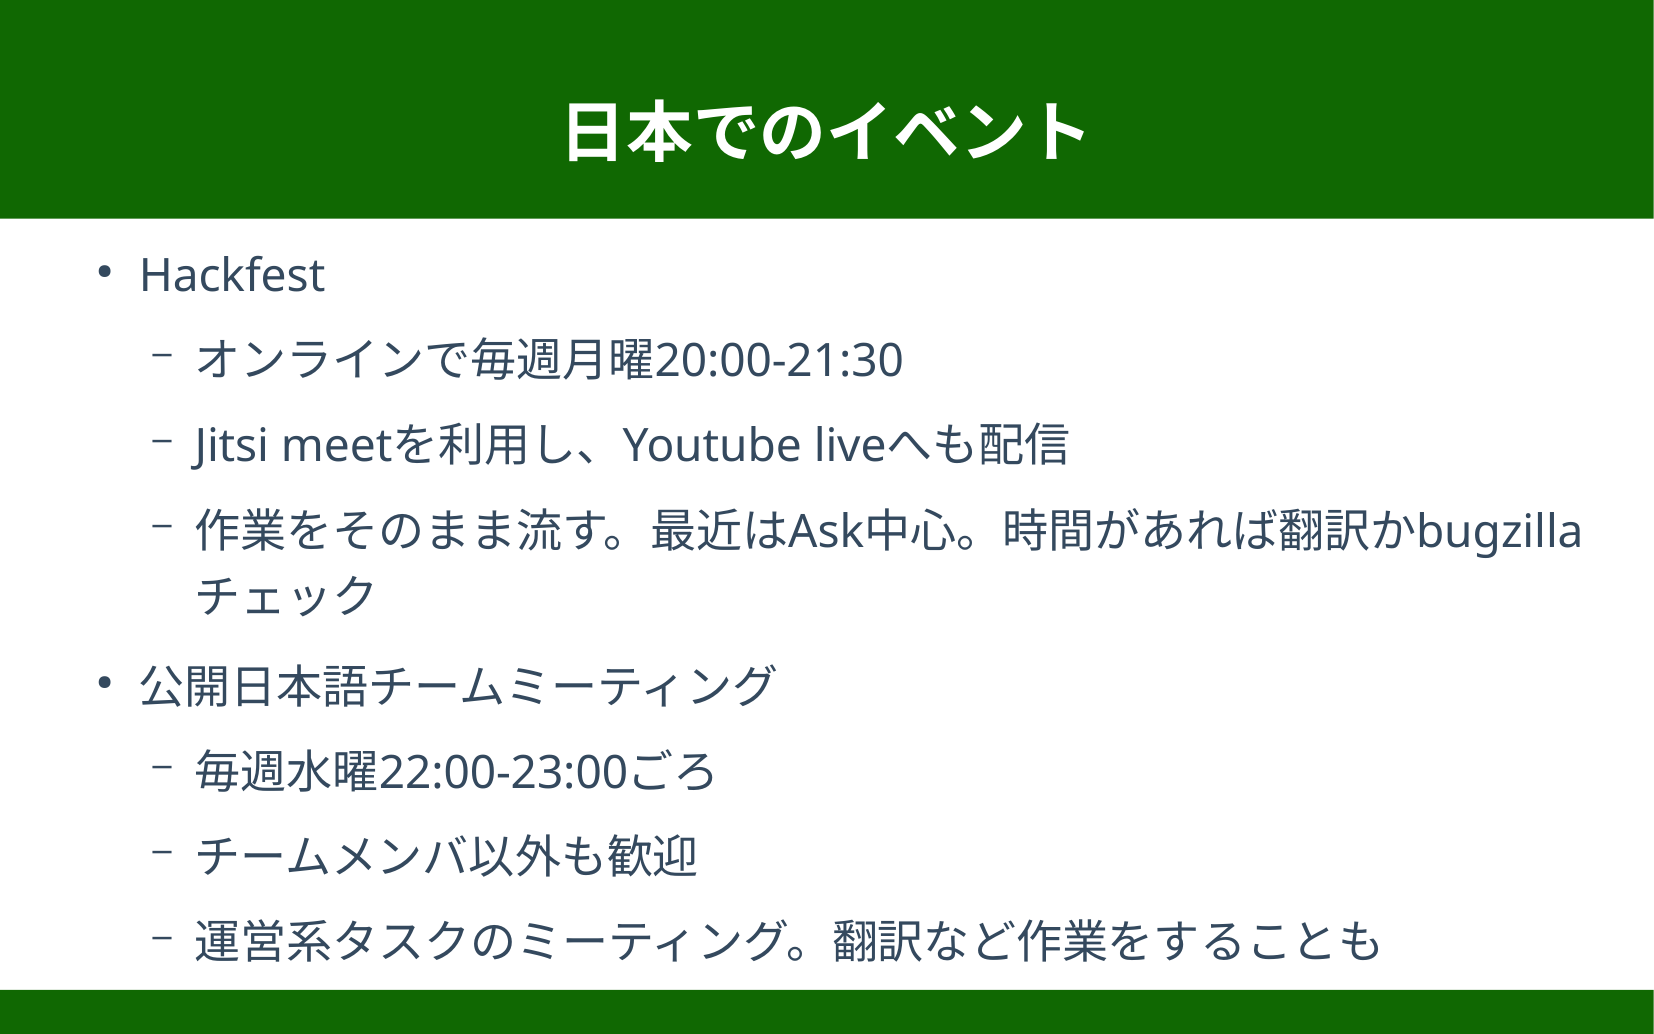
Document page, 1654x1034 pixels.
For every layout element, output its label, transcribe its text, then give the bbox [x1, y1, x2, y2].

list Hackfest オンラインで毎週月曜20:00-21:30 Jitsi meetを利用し、Youtube liveへも配信 作業をそのまま流す。最近はAsk中心。時間があれば翻訳かbugzillaチェック 公開日本語チームミーティング 毎週水曜22:00-23:00ごろ チームメンバ以外も歓迎 運営系タスクのミーティング。翻訳など作業をすることも [82, 241, 1642, 981]
title 日本でのイベント [82, 41, 1571, 214]
